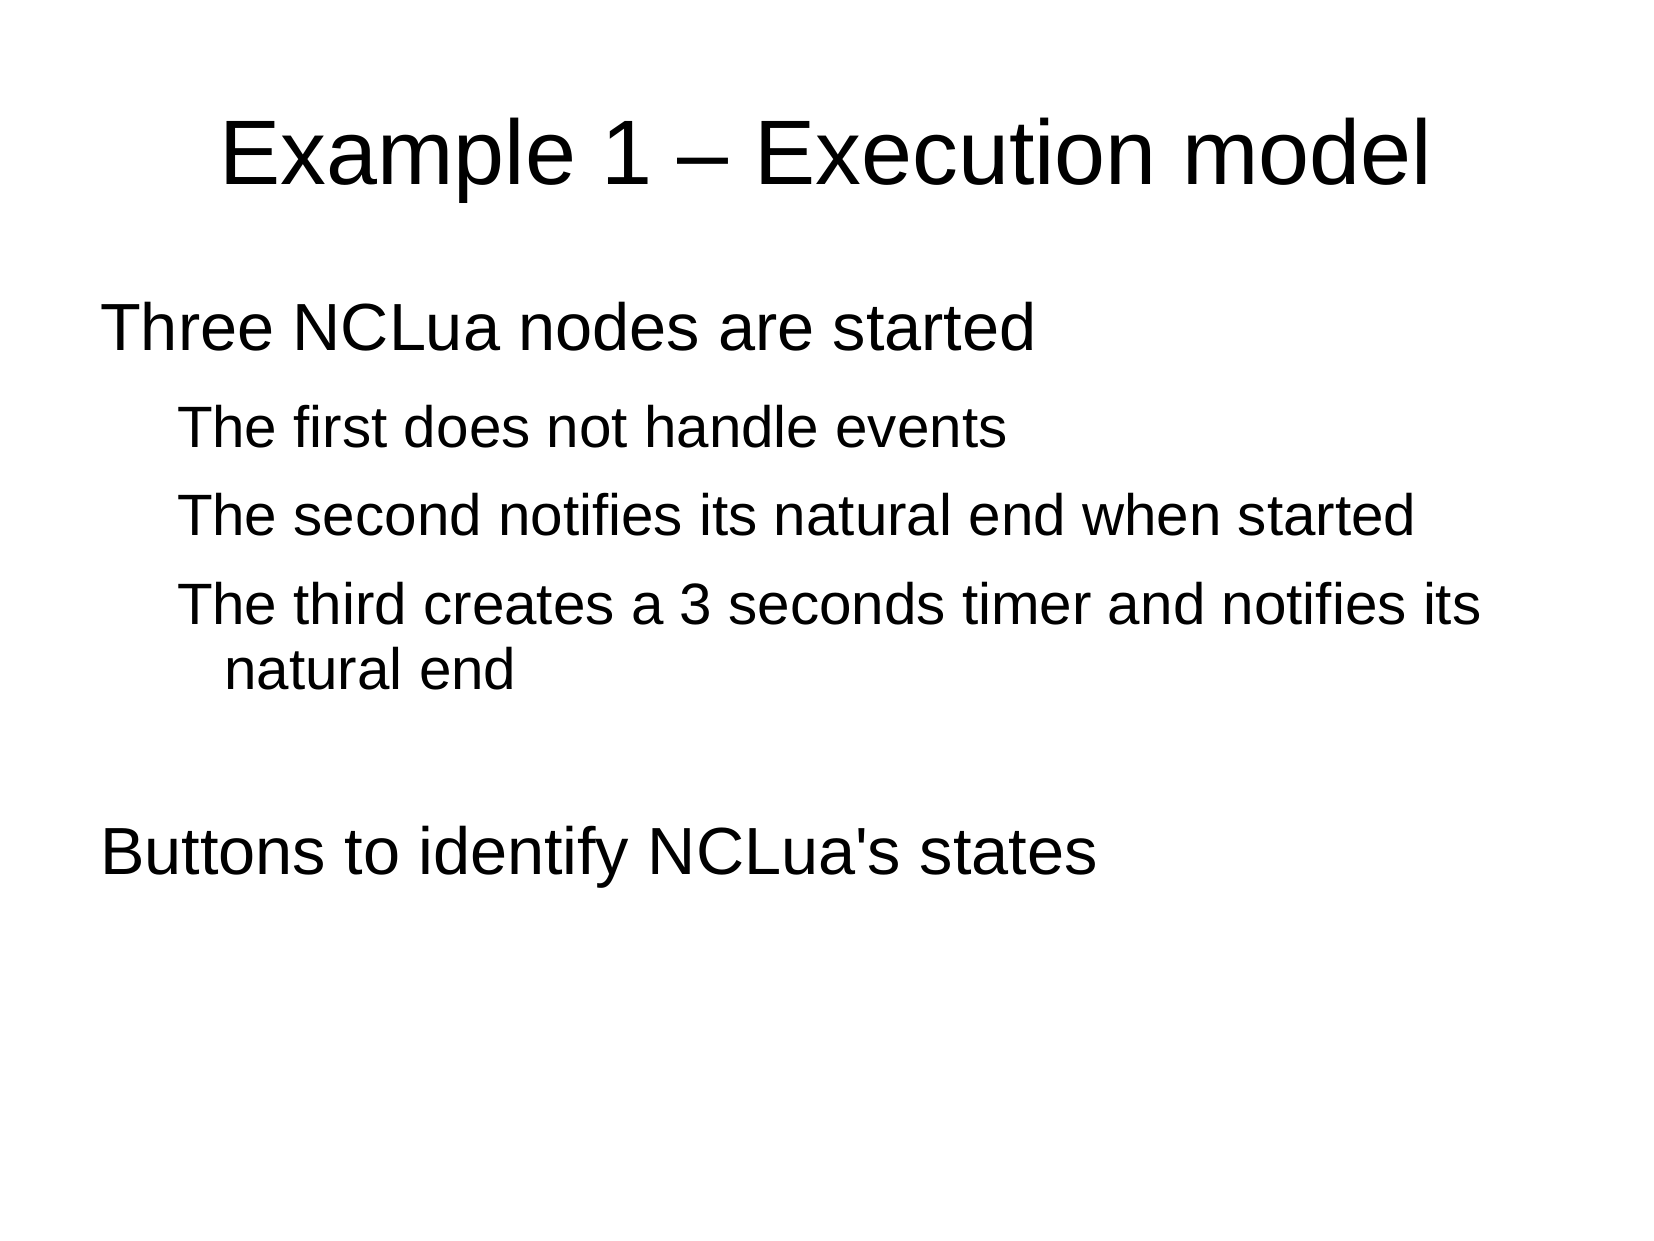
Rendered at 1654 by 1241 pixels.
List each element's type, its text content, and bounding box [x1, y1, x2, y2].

list Three NCLua nodes are started The first does not handle events The second notifies its natural end when started The third creates a 3 seconds timer and notifies its natural end Buttons to identify NCLua's states [82, 290, 1571, 1094]
title Example 1 – Execution model [82, 49, 1571, 257]
